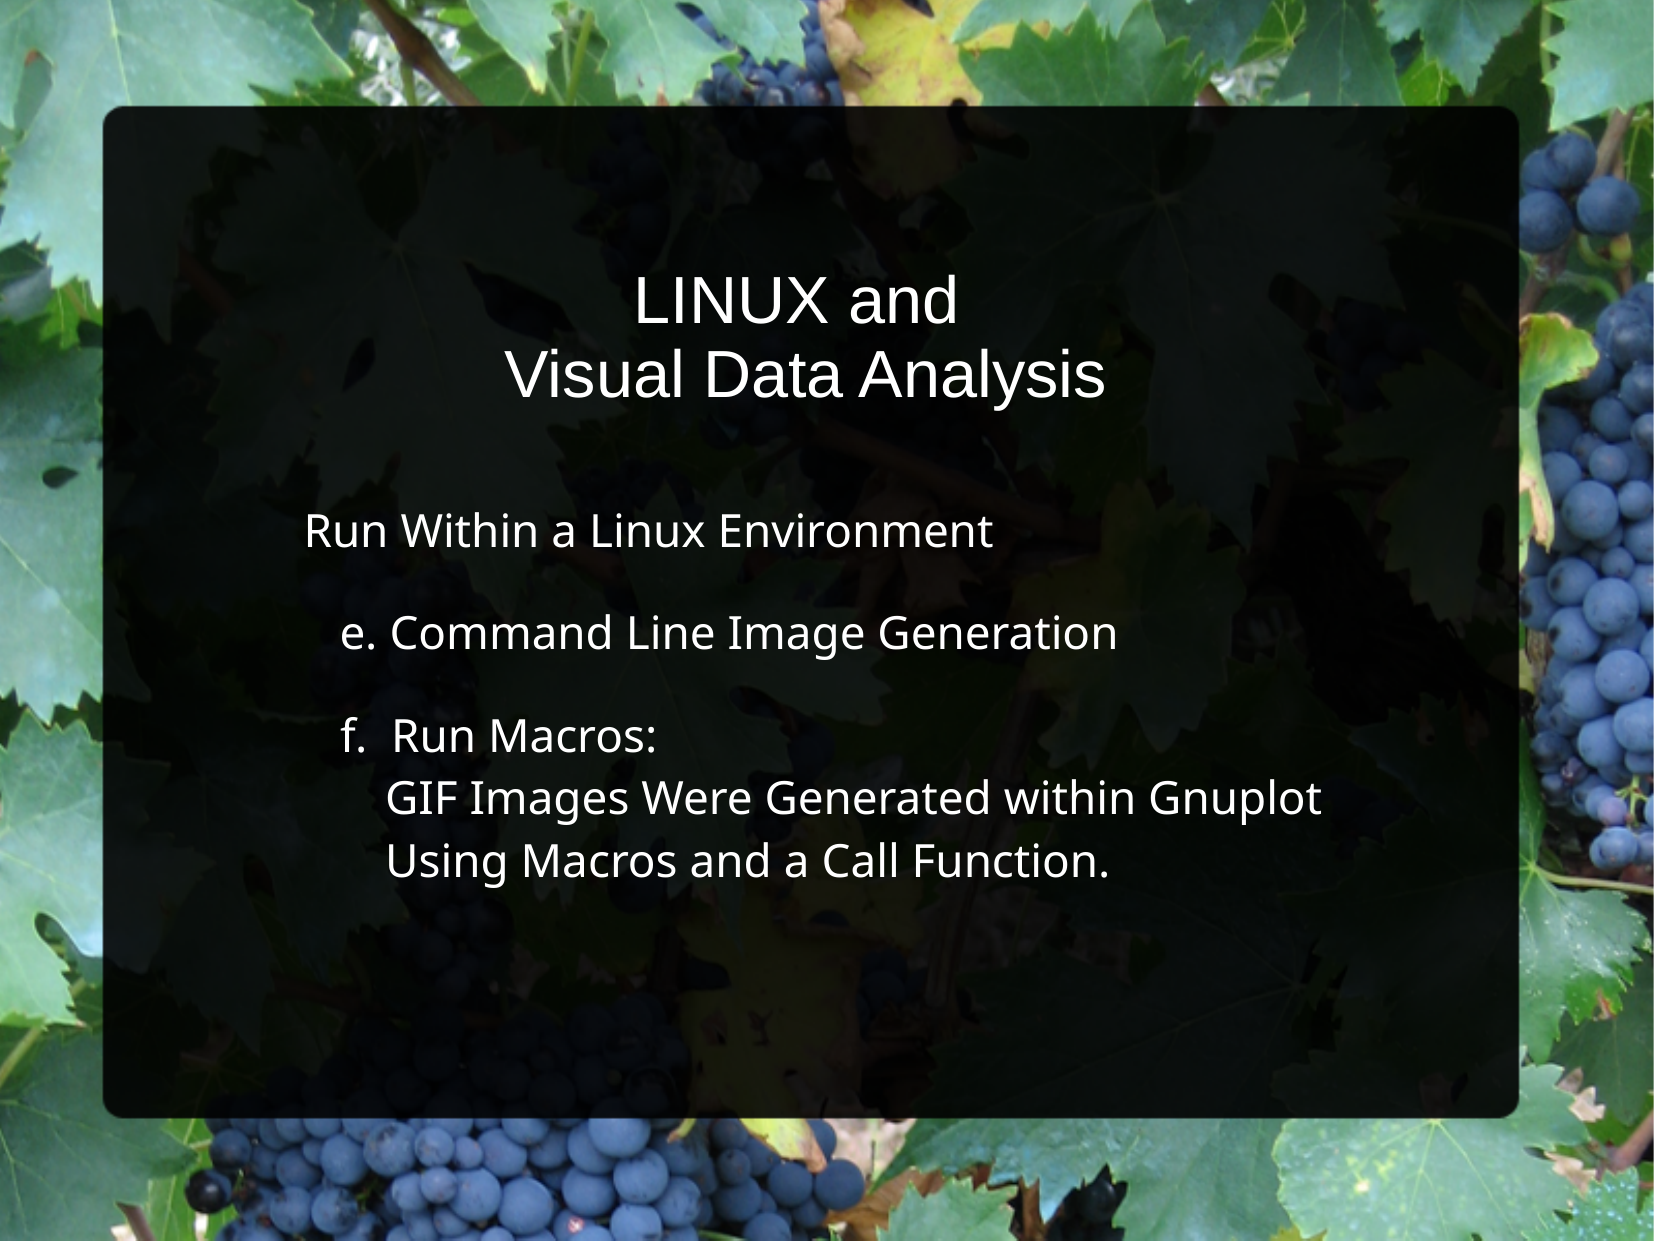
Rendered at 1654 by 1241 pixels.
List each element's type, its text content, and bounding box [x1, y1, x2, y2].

text_box Run Within a Linux Environment e. Command Line Image Generation f. Run Macros: GIF Images Were Generated within Gnuplot Using Macros and a Call Function. [262, 491, 1463, 1117]
title LINUX and Visual Data Analysis [112, 150, 1501, 526]
picture [0, 0, 1654, 1241]
